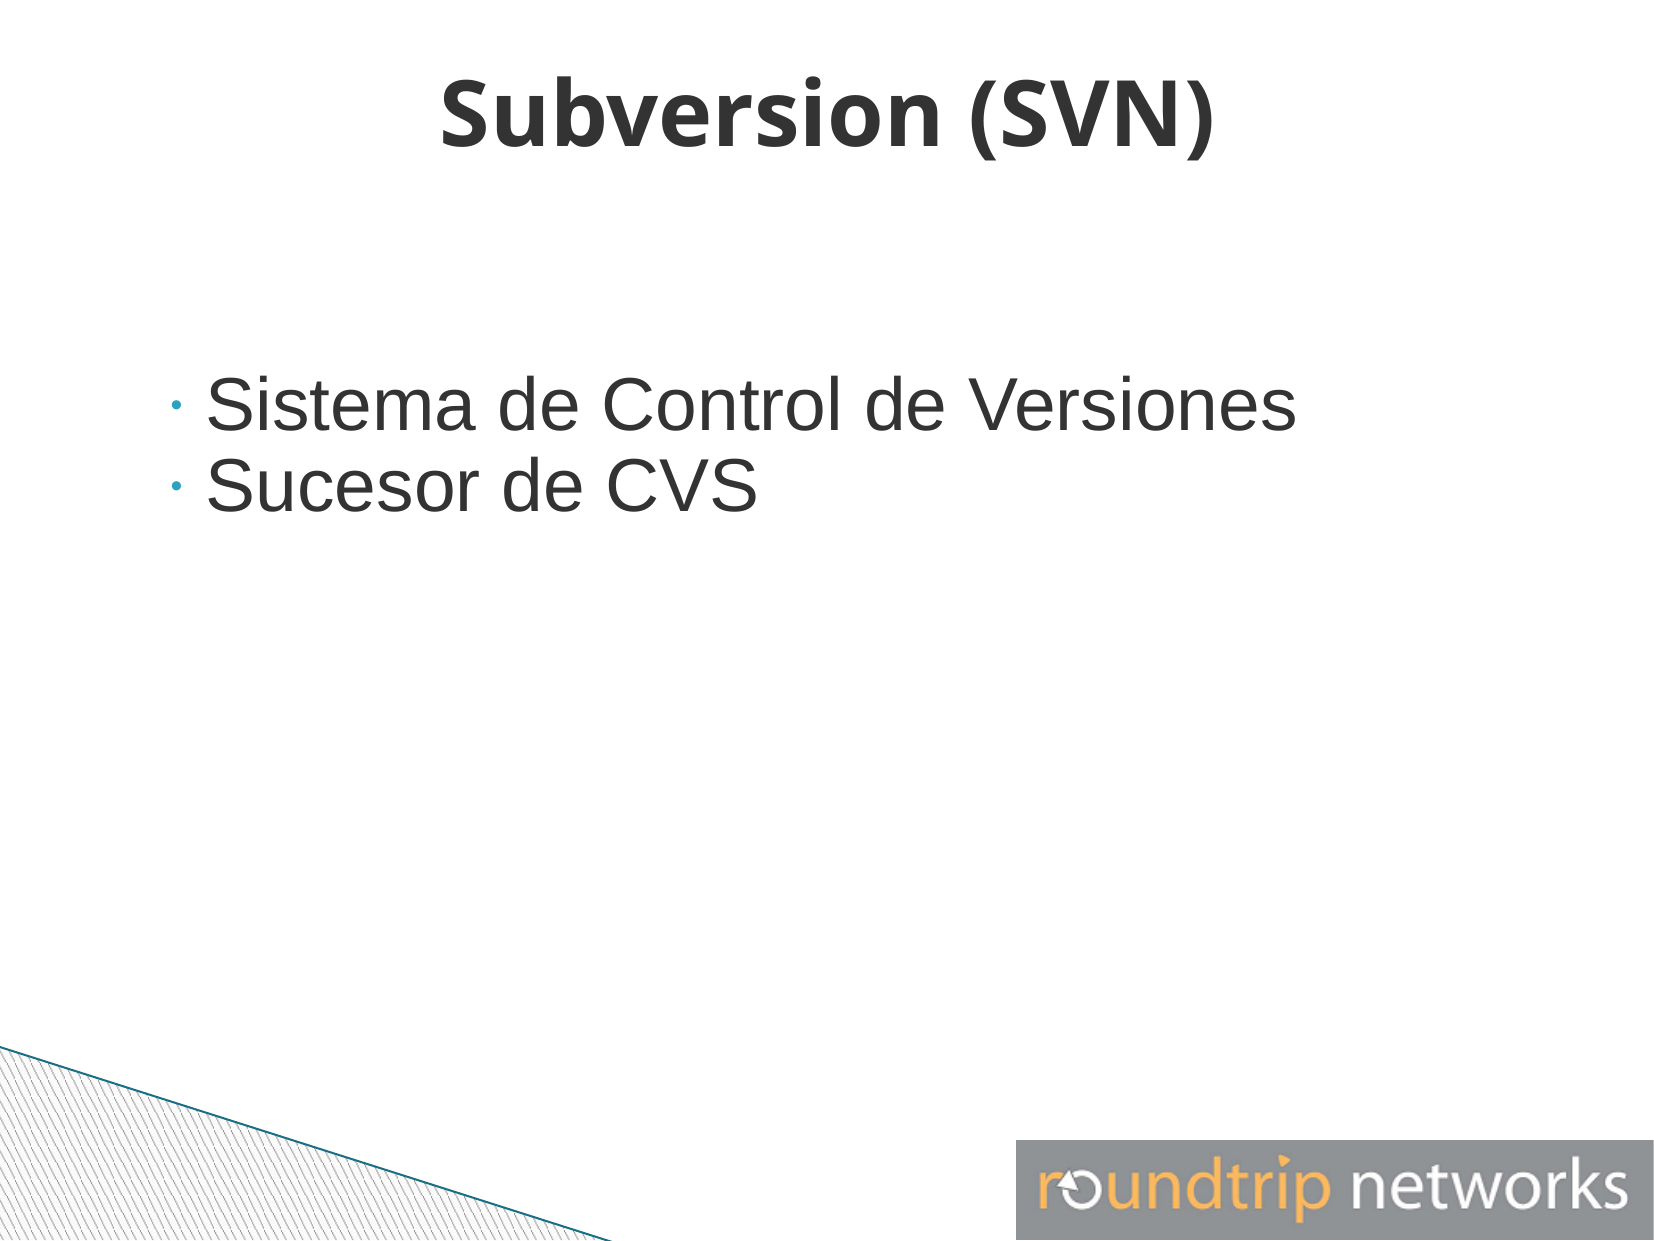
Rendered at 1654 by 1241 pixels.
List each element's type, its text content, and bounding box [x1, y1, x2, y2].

picture [1016, 1140, 1654, 1241]
text_box Subversion (SVN) [121, 46, 1534, 236]
picture [0, 1049, 602, 1241]
text_box Sistema de Control de Versiones Sucesor de CVS [121, 236, 1561, 1218]
